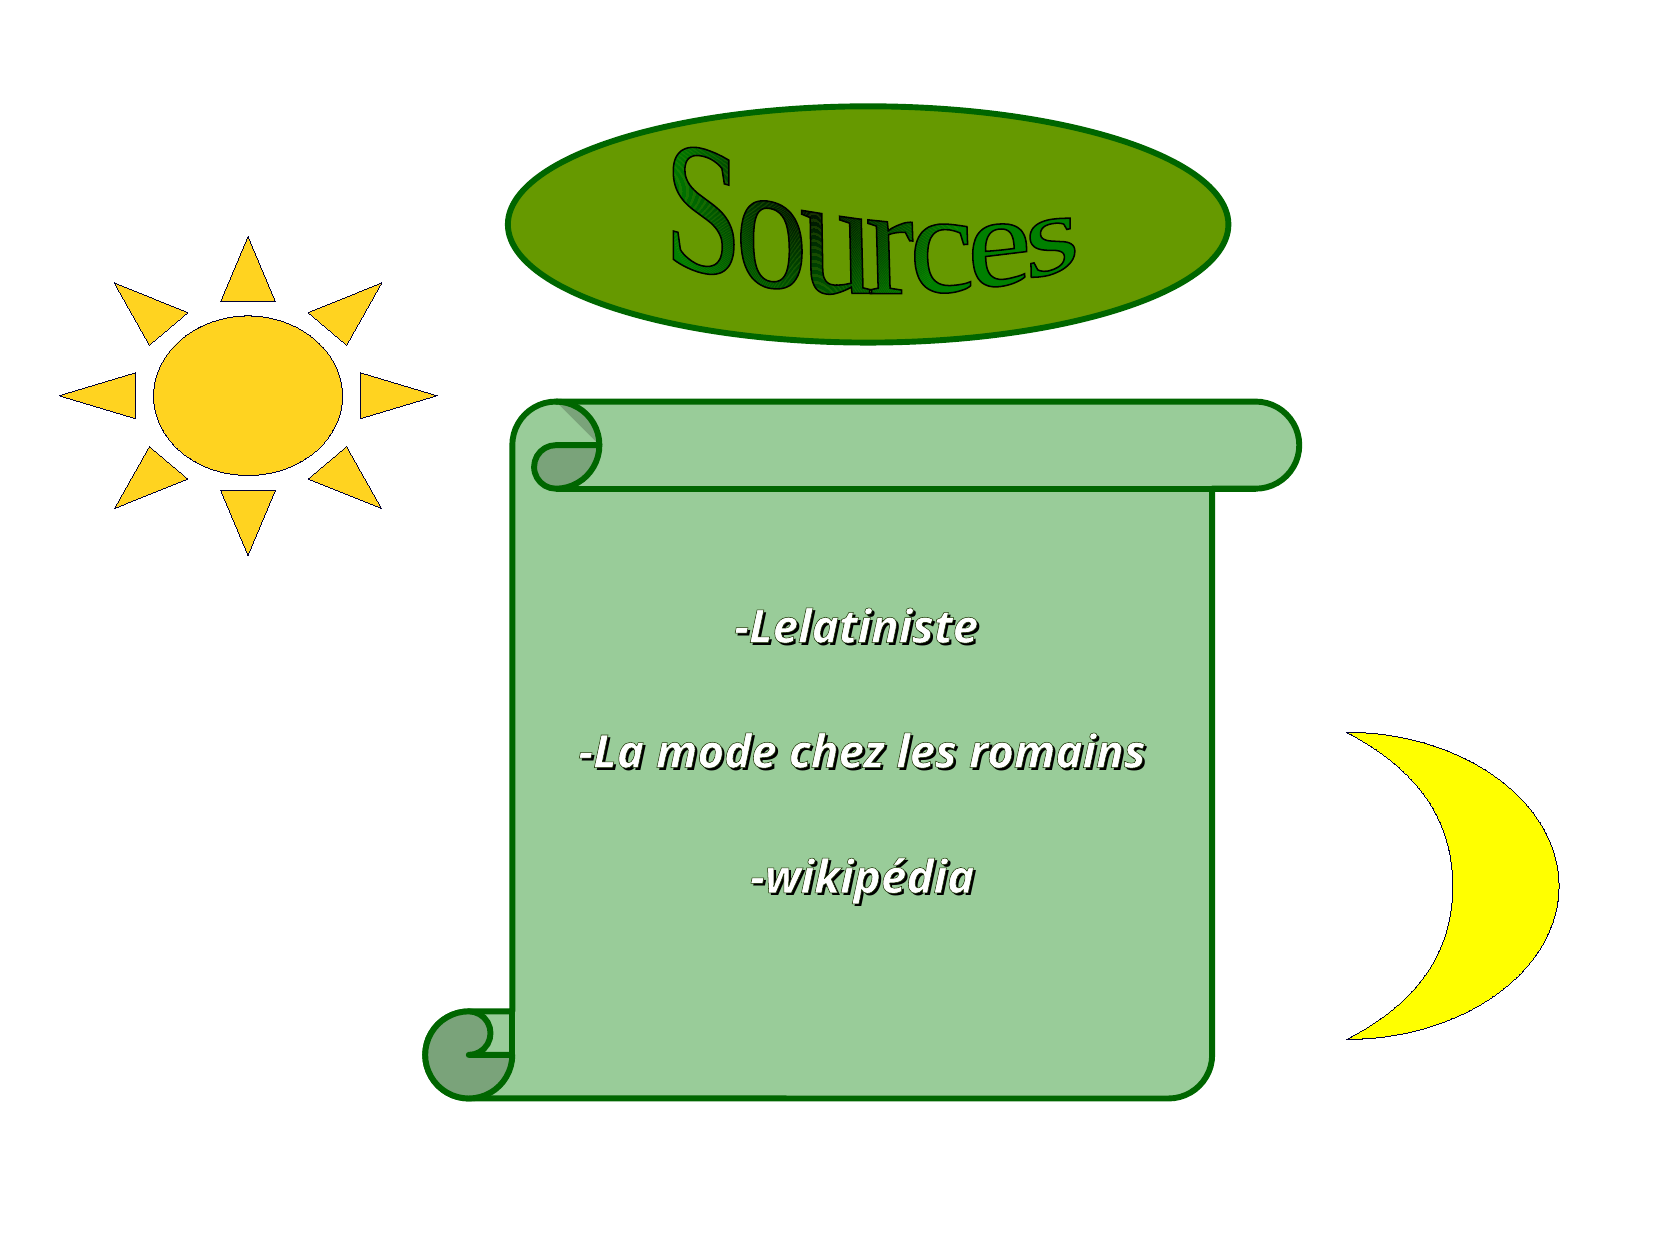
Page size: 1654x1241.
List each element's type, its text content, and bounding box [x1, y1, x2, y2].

text_box [114, 282, 188, 346]
text_box [308, 446, 382, 509]
text_box Sources [914, 224, 971, 294]
text_box -Lelatiniste -La mode chez les romains -wikipédia [474, 401, 1213, 1099]
text_box [360, 372, 438, 419]
text_box Sources [740, 200, 803, 289]
text_box [507, 106, 1229, 343]
text_box [220, 490, 276, 556]
text_box [114, 446, 188, 509]
text_box [308, 282, 382, 346]
text_box [59, 372, 136, 419]
text_box Sources [972, 223, 1027, 287]
text_box Sources [1030, 218, 1075, 278]
text_box [220, 236, 276, 302]
text_box [1346, 732, 1560, 1040]
text_box Sources [801, 210, 913, 295]
text_box [153, 315, 343, 476]
text_box -Lelatiniste -La mode chez les romains -wikipédia [562, 401, 1300, 489]
text_box Sources [673, 147, 734, 275]
